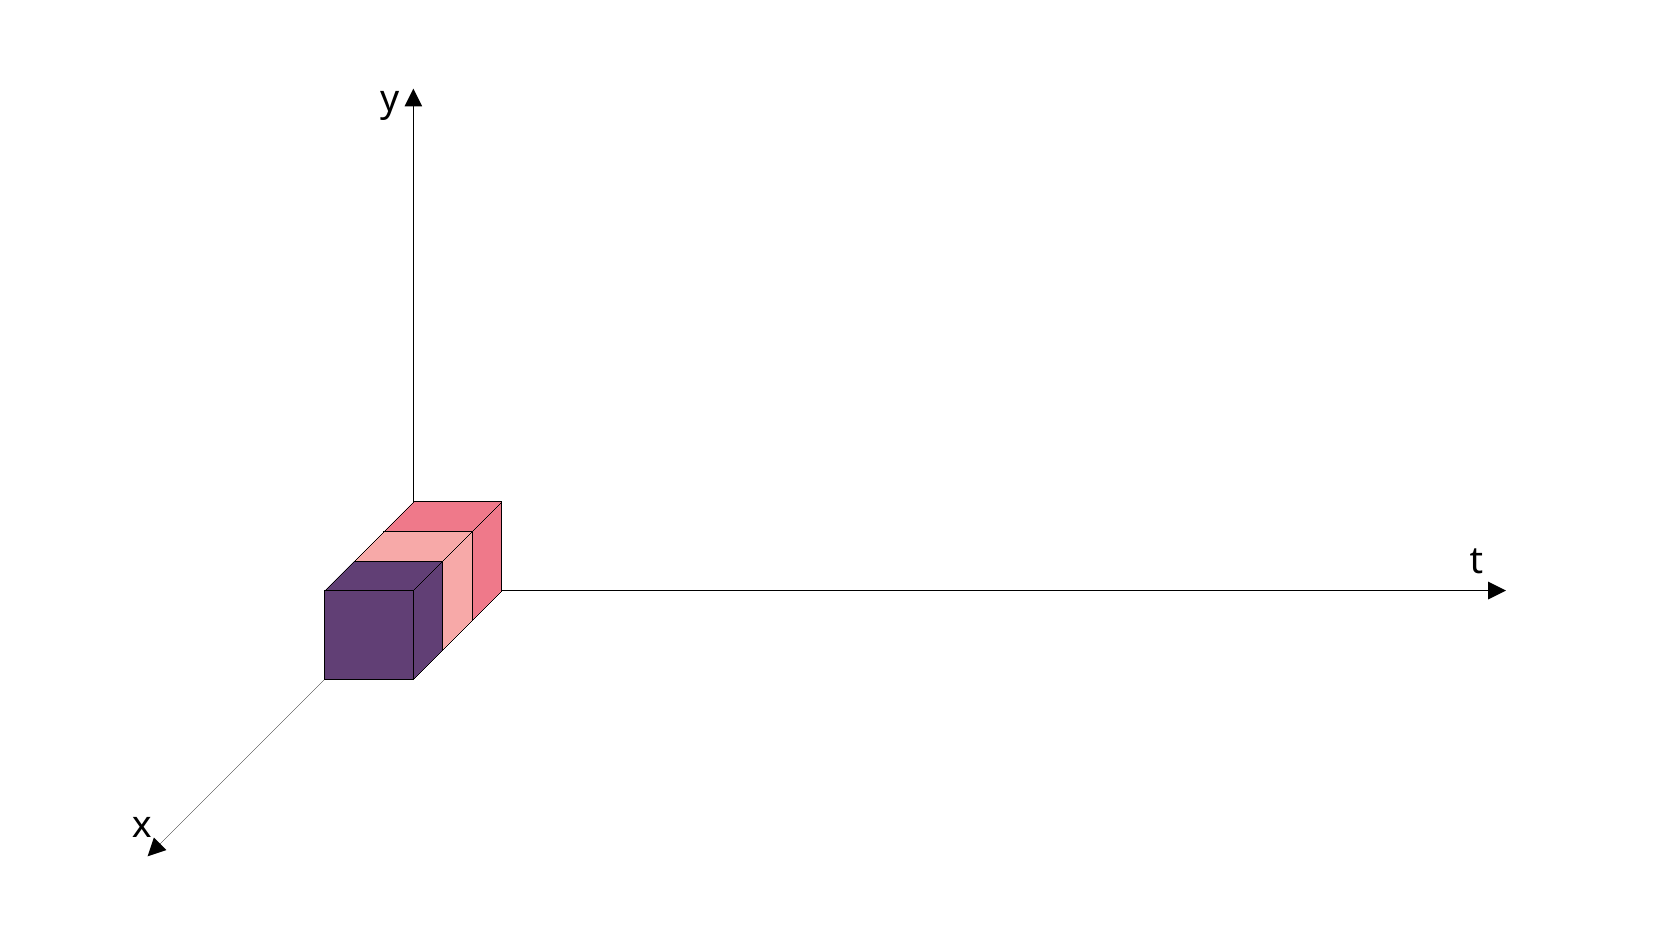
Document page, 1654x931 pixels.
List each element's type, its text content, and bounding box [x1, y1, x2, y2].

text_box x [112, 791, 172, 855]
text_box [324, 501, 502, 680]
text_box t [1446, 527, 1506, 591]
text_box y [360, 64, 420, 129]
